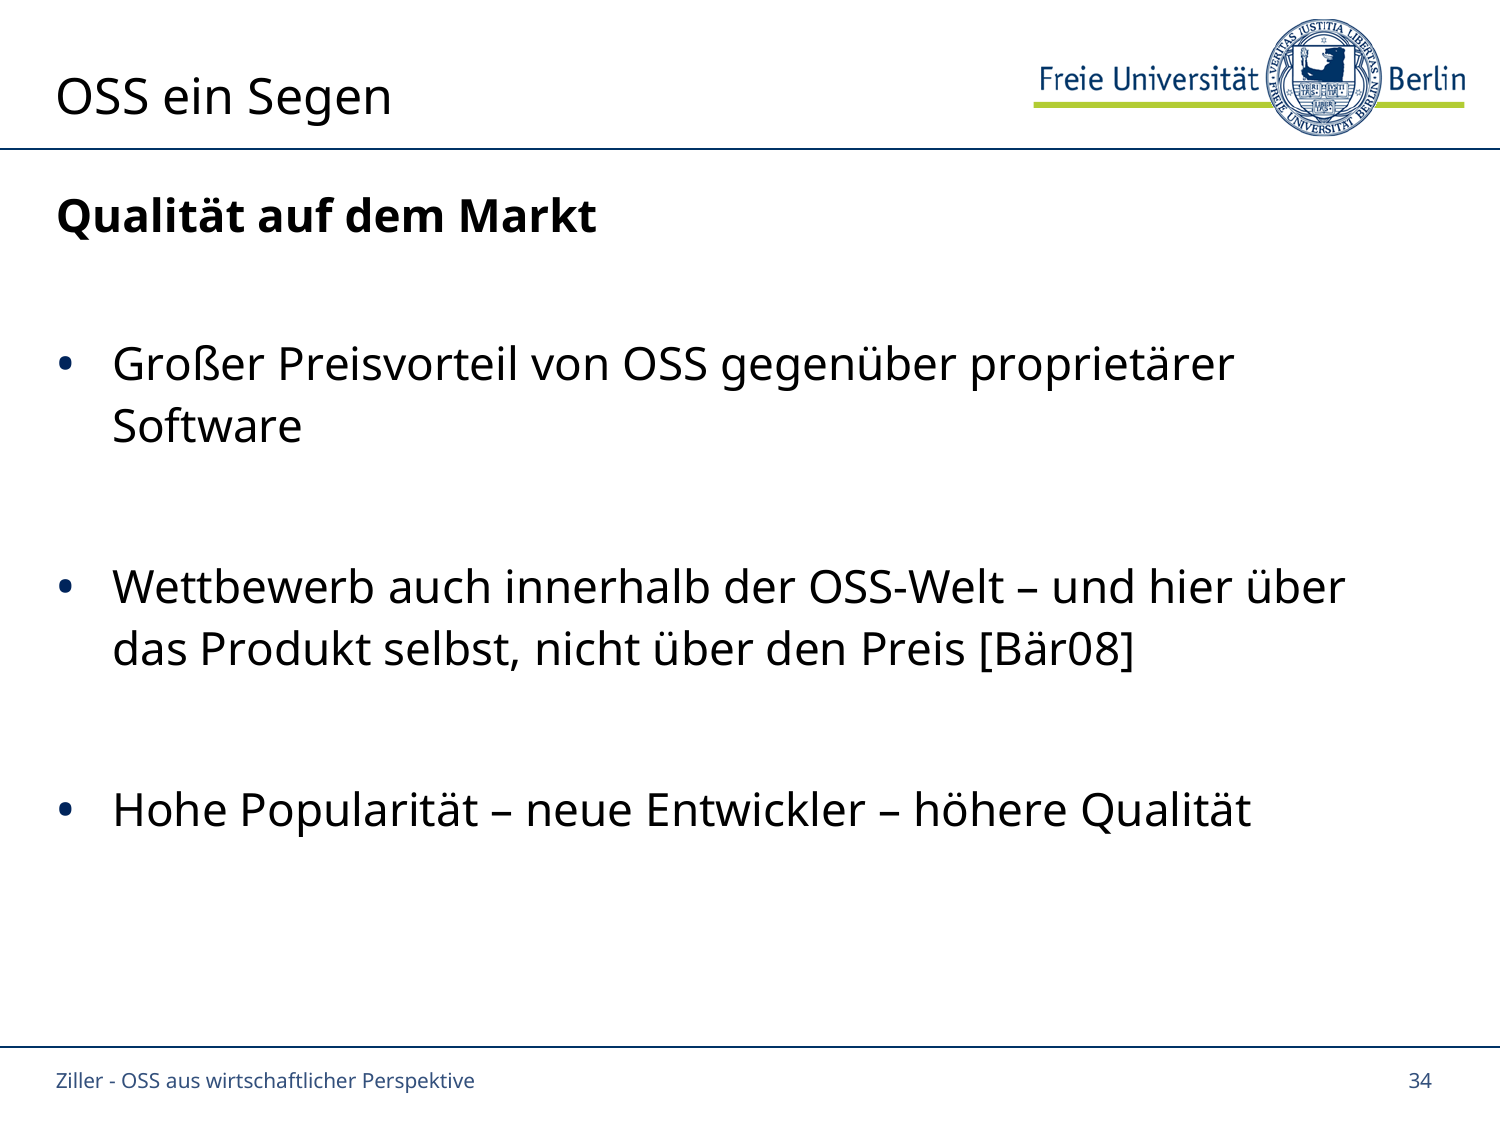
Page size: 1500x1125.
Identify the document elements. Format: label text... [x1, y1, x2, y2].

title OSS ein Segen [41, 0, 1016, 138]
picture [1033, 19, 1470, 137]
list Qualität auf dem Markt Großer Preisvorteil von OSS gegenüber proprietärer Software Wettbewerb auch innerhalb der OSS-Welt – und hier über das Produkt selbst, nicht über den Preis [Bär08] Hohe Popularität – neue Entwickler – höhere Qualität [41, 175, 1447, 1039]
